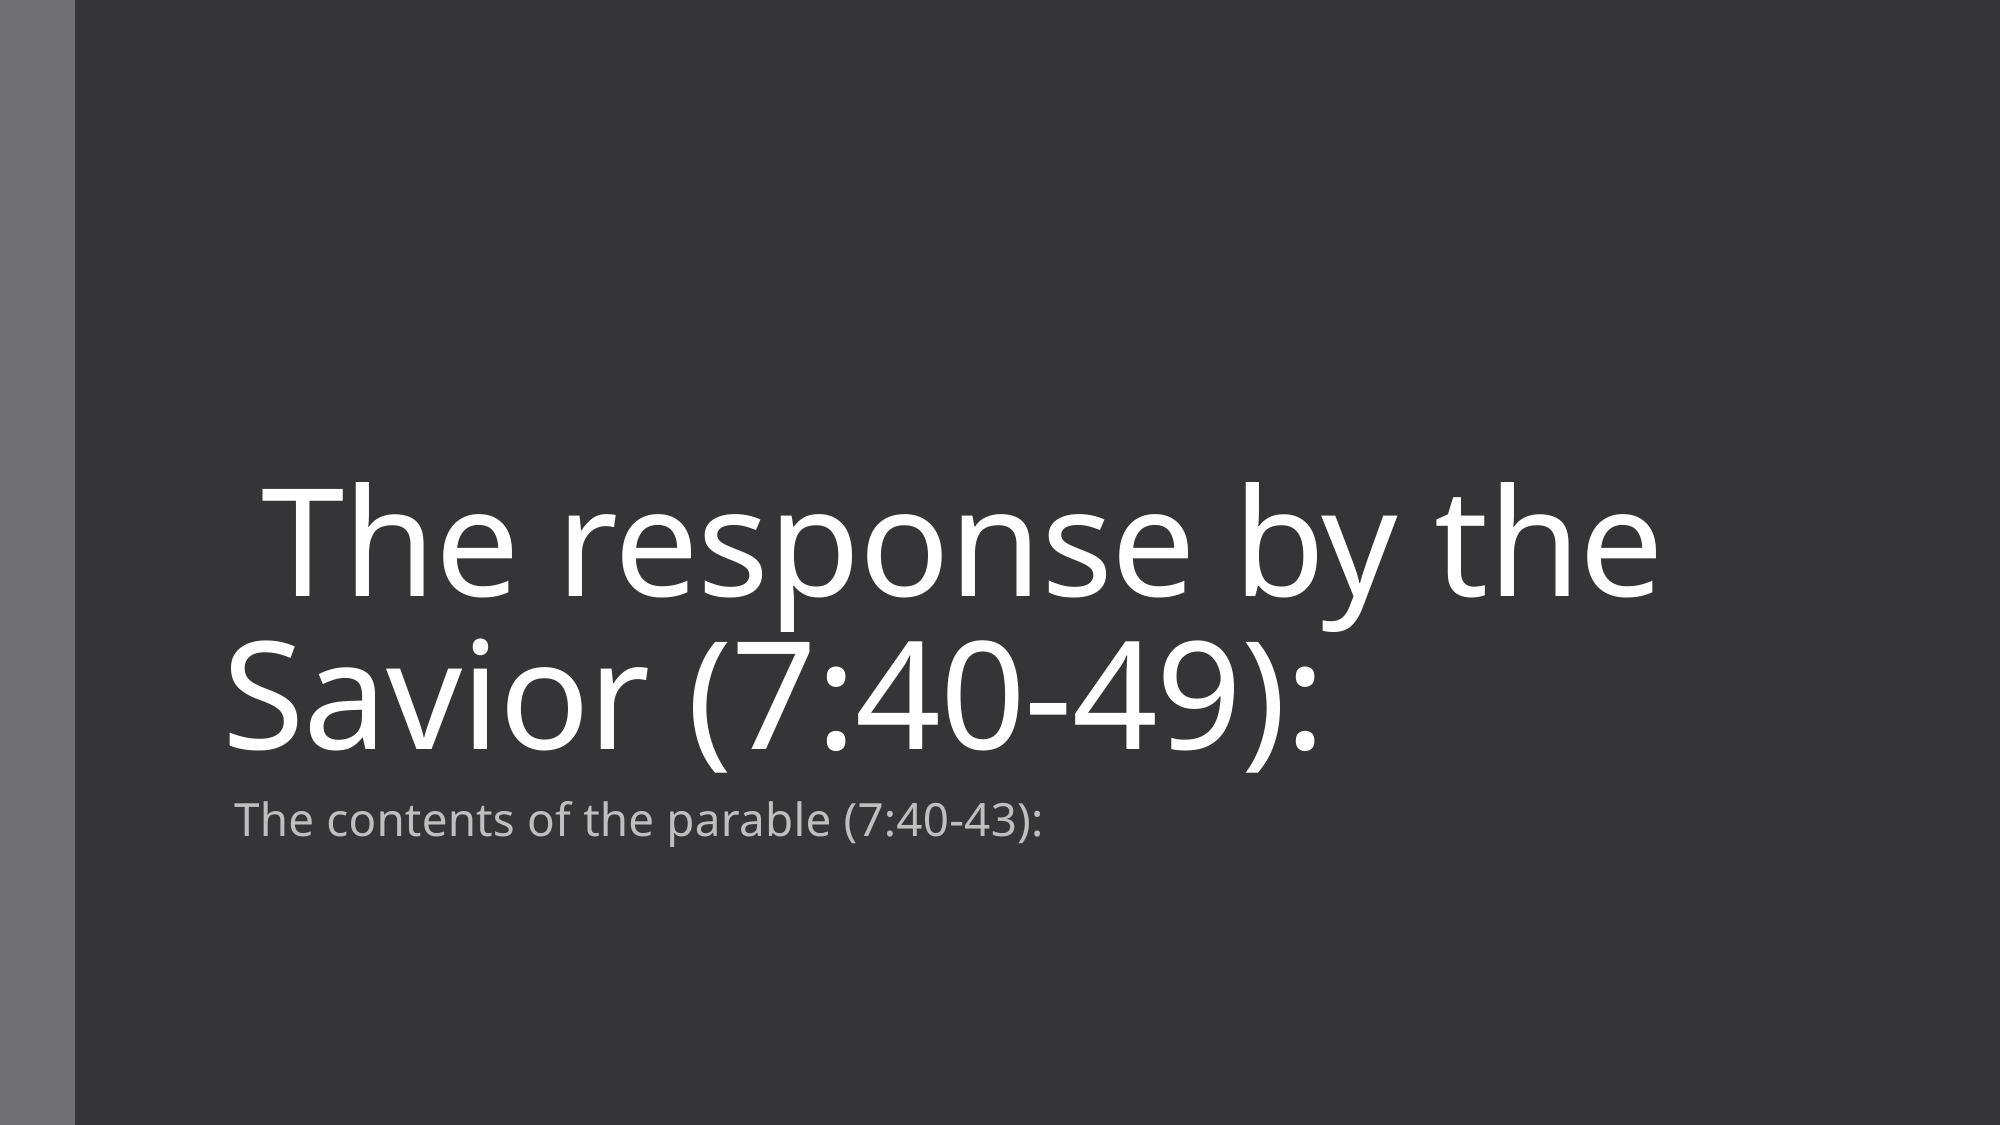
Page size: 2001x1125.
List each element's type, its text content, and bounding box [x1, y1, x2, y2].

subtitle The contents of the parable (7:40-43): [206, 787, 1752, 1066]
title The response by the Savior (7:40-49): [206, 124, 1752, 787]
